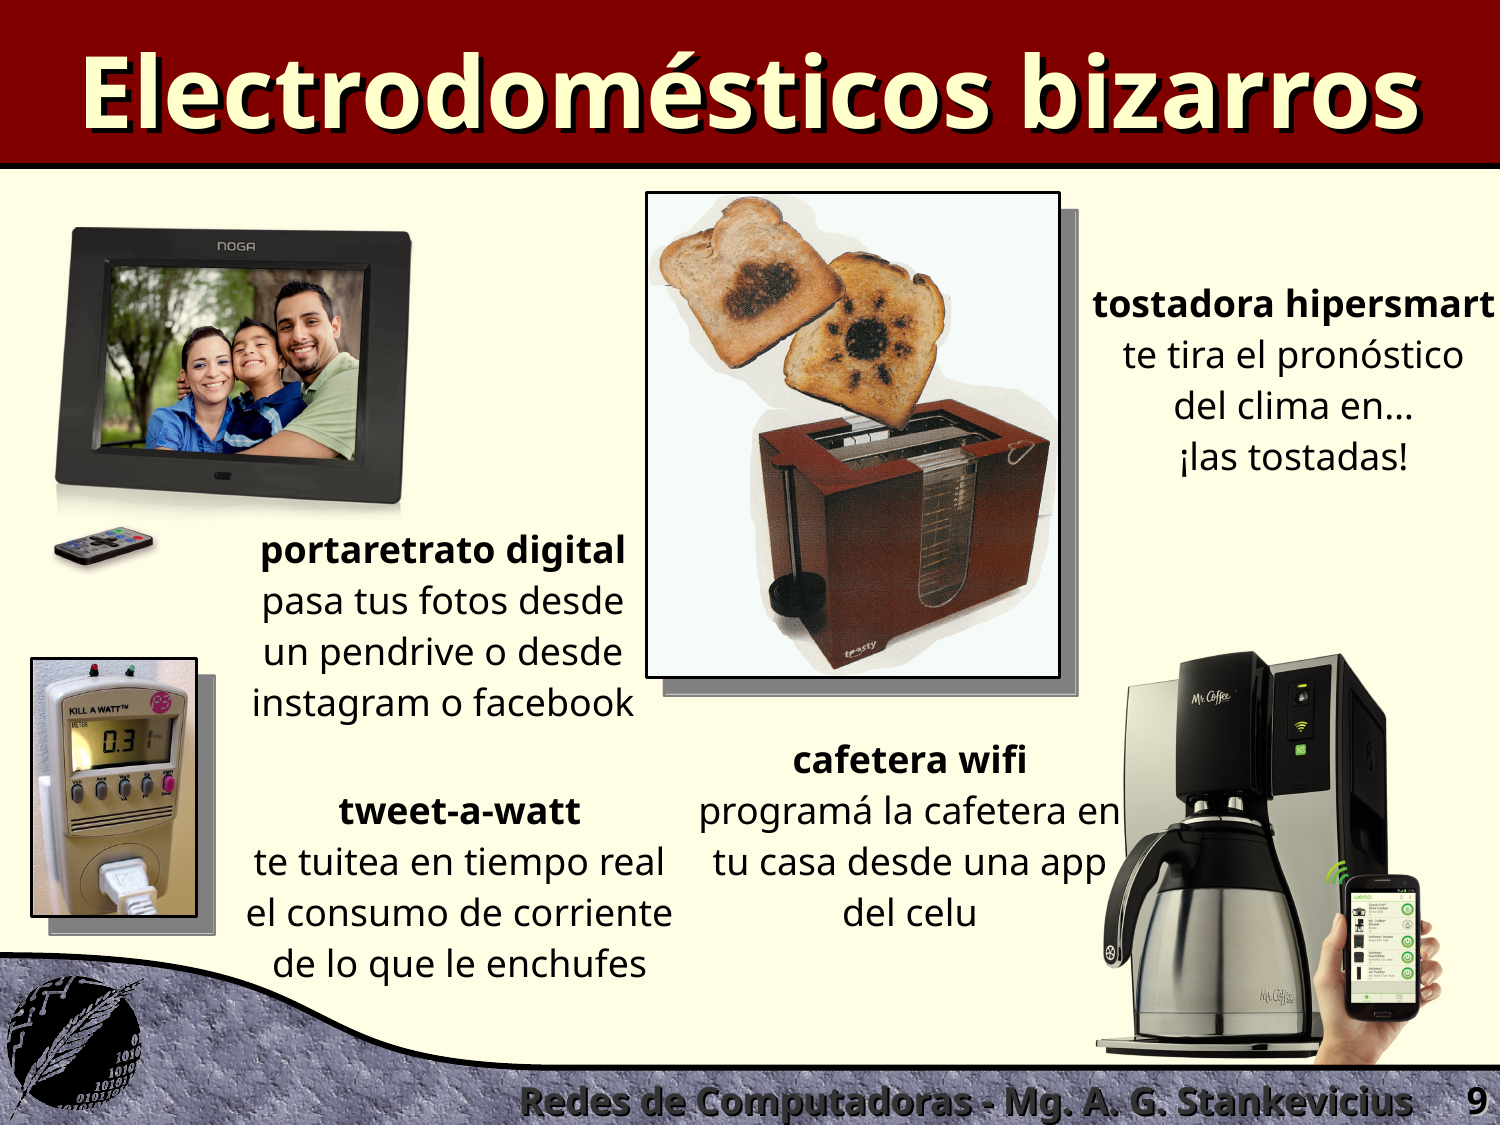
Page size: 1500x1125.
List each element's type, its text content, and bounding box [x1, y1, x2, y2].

text_box tweet-a-watt te tuitea en tiempo real el consumo de corriente de lo que le enchufes [230, 777, 678, 1001]
picture [0, 959, 1500, 1125]
picture [1035, 644, 1456, 1065]
text_box portaretrato digital pasa tus fotos desde un pendrive o desde instagram o facebook [236, 515, 641, 740]
picture [790, 1100, 795, 1110]
text_box tostadora hipersmart te tira el pronóstico del clima en… ¡las tostadas! [1077, 270, 1494, 599]
title Electrodomésticos bizarros [15, 5, 1485, 160]
picture [33, 660, 196, 916]
text_box cafetera wifi programá la cafetera en tu casa desde una app del celu [683, 726, 1134, 951]
picture [1047, 1100, 1054, 1110]
picture [648, 193, 1058, 676]
picture [45, 209, 421, 586]
